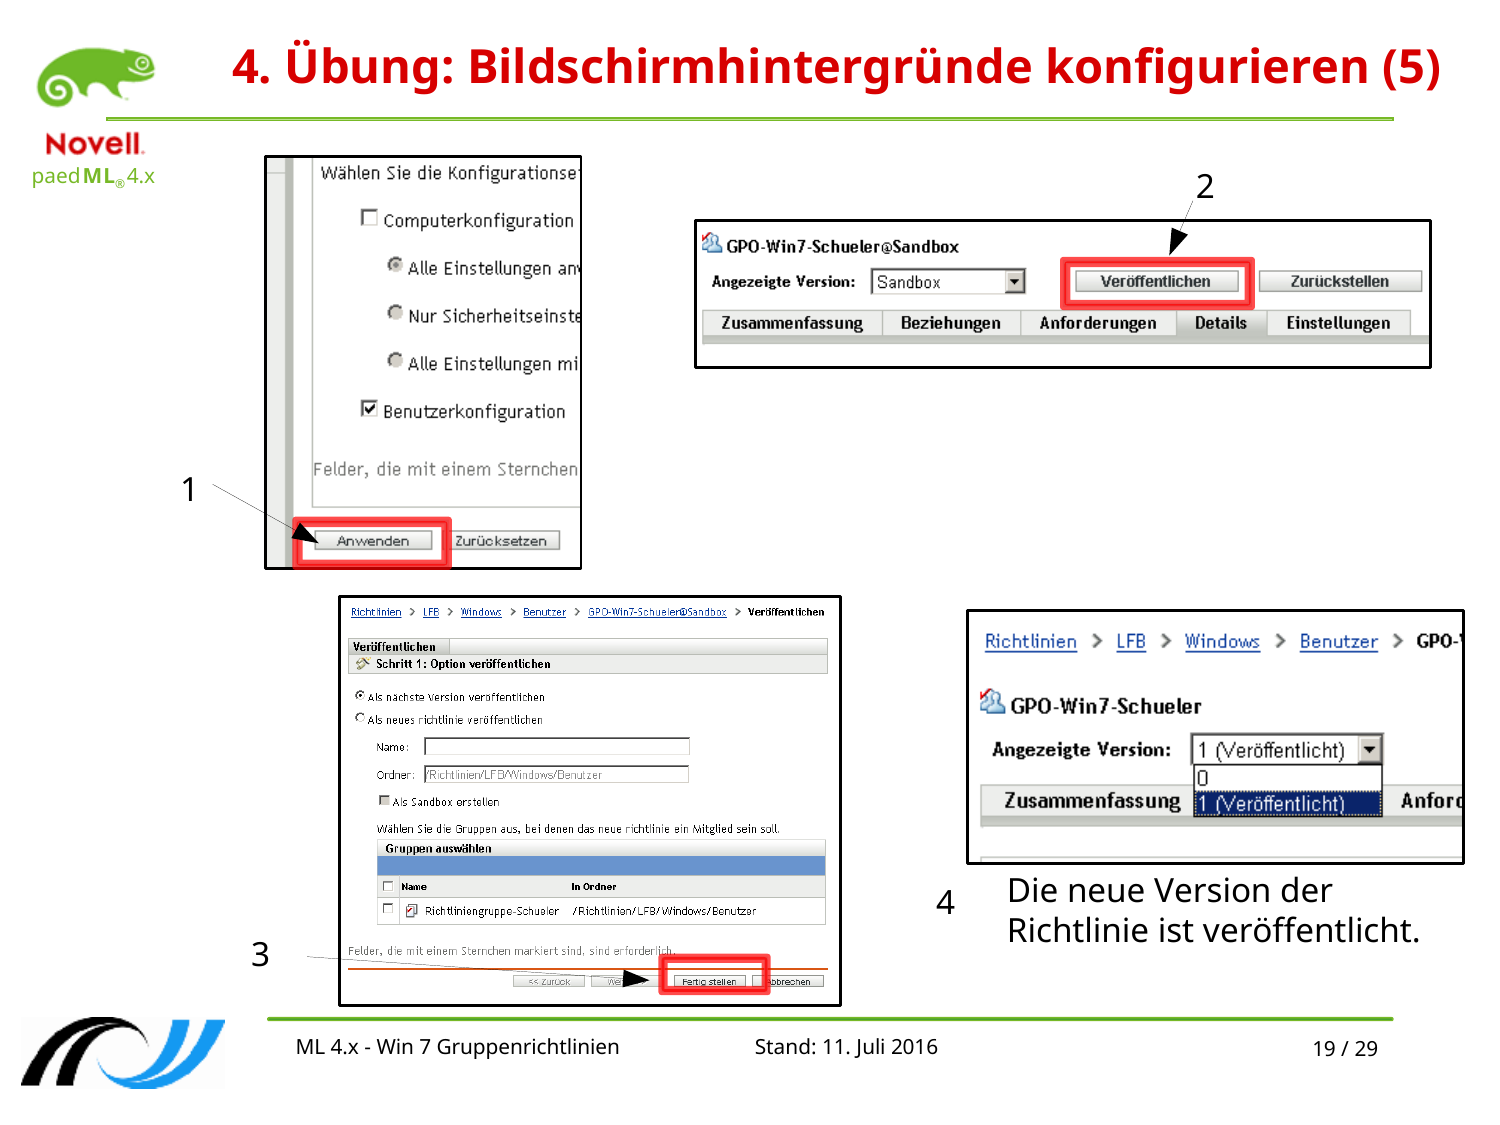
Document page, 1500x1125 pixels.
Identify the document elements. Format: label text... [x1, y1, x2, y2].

picture [696, 221, 1430, 367]
text_box 2 [1181, 157, 1252, 213]
text_box [295, 519, 449, 567]
picture [300, 525, 444, 562]
text_box 3 [236, 925, 296, 981]
text_box 1 [165, 460, 237, 516]
text_box 4. Übung: Bildschirmhintergründe konfigurieren (5) [232, 8, 1451, 123]
text_box [661, 956, 768, 993]
picture [267, 516, 295, 567]
picture [267, 157, 580, 567]
text_box 4 [921, 874, 981, 945]
picture [21, 1017, 225, 1089]
text_box [1062, 259, 1252, 308]
picture [341, 597, 839, 1004]
picture [24, 32, 167, 175]
picture [968, 612, 1463, 863]
text_box Die neue Version der Richtlinie ist veröffentlicht. [992, 862, 1477, 981]
